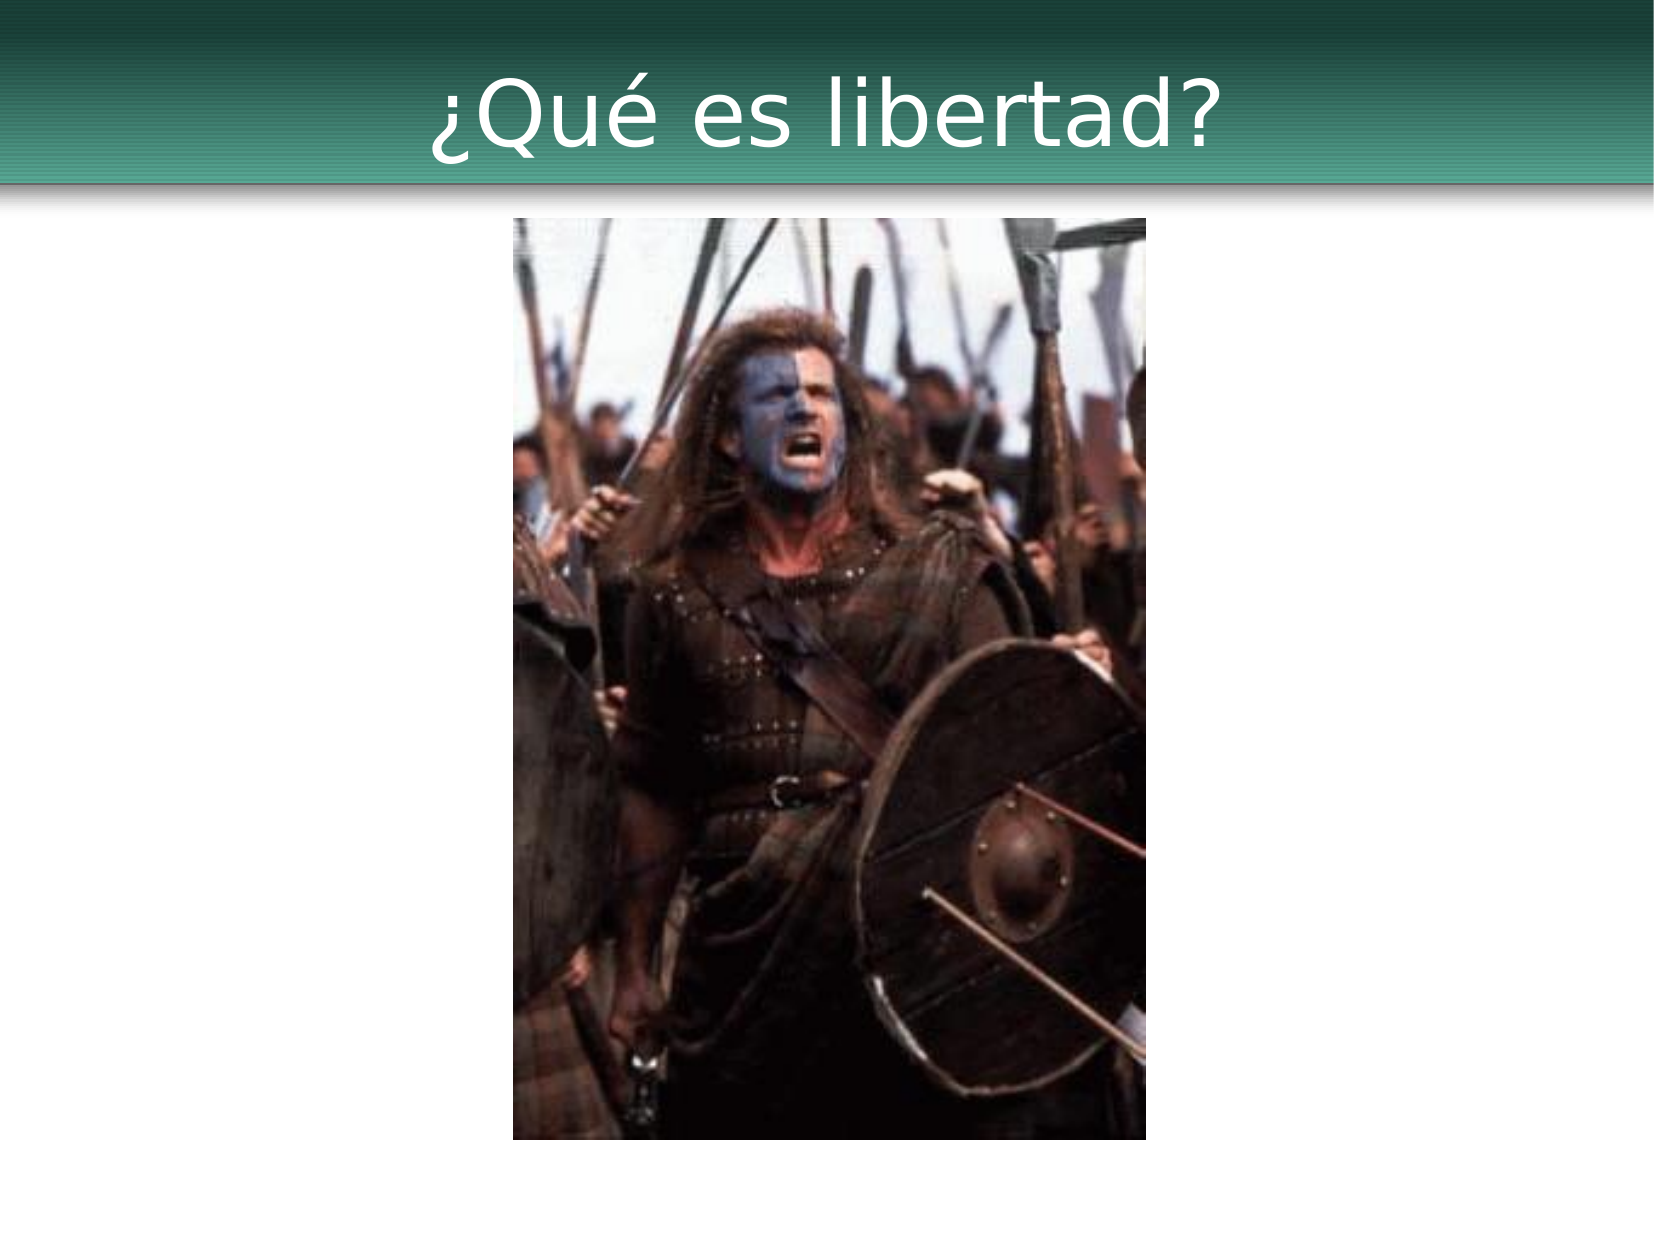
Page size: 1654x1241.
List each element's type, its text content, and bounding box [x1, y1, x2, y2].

title ¿Qué es libertad? [82, 11, 1571, 219]
picture [0, 0, 1654, 1140]
